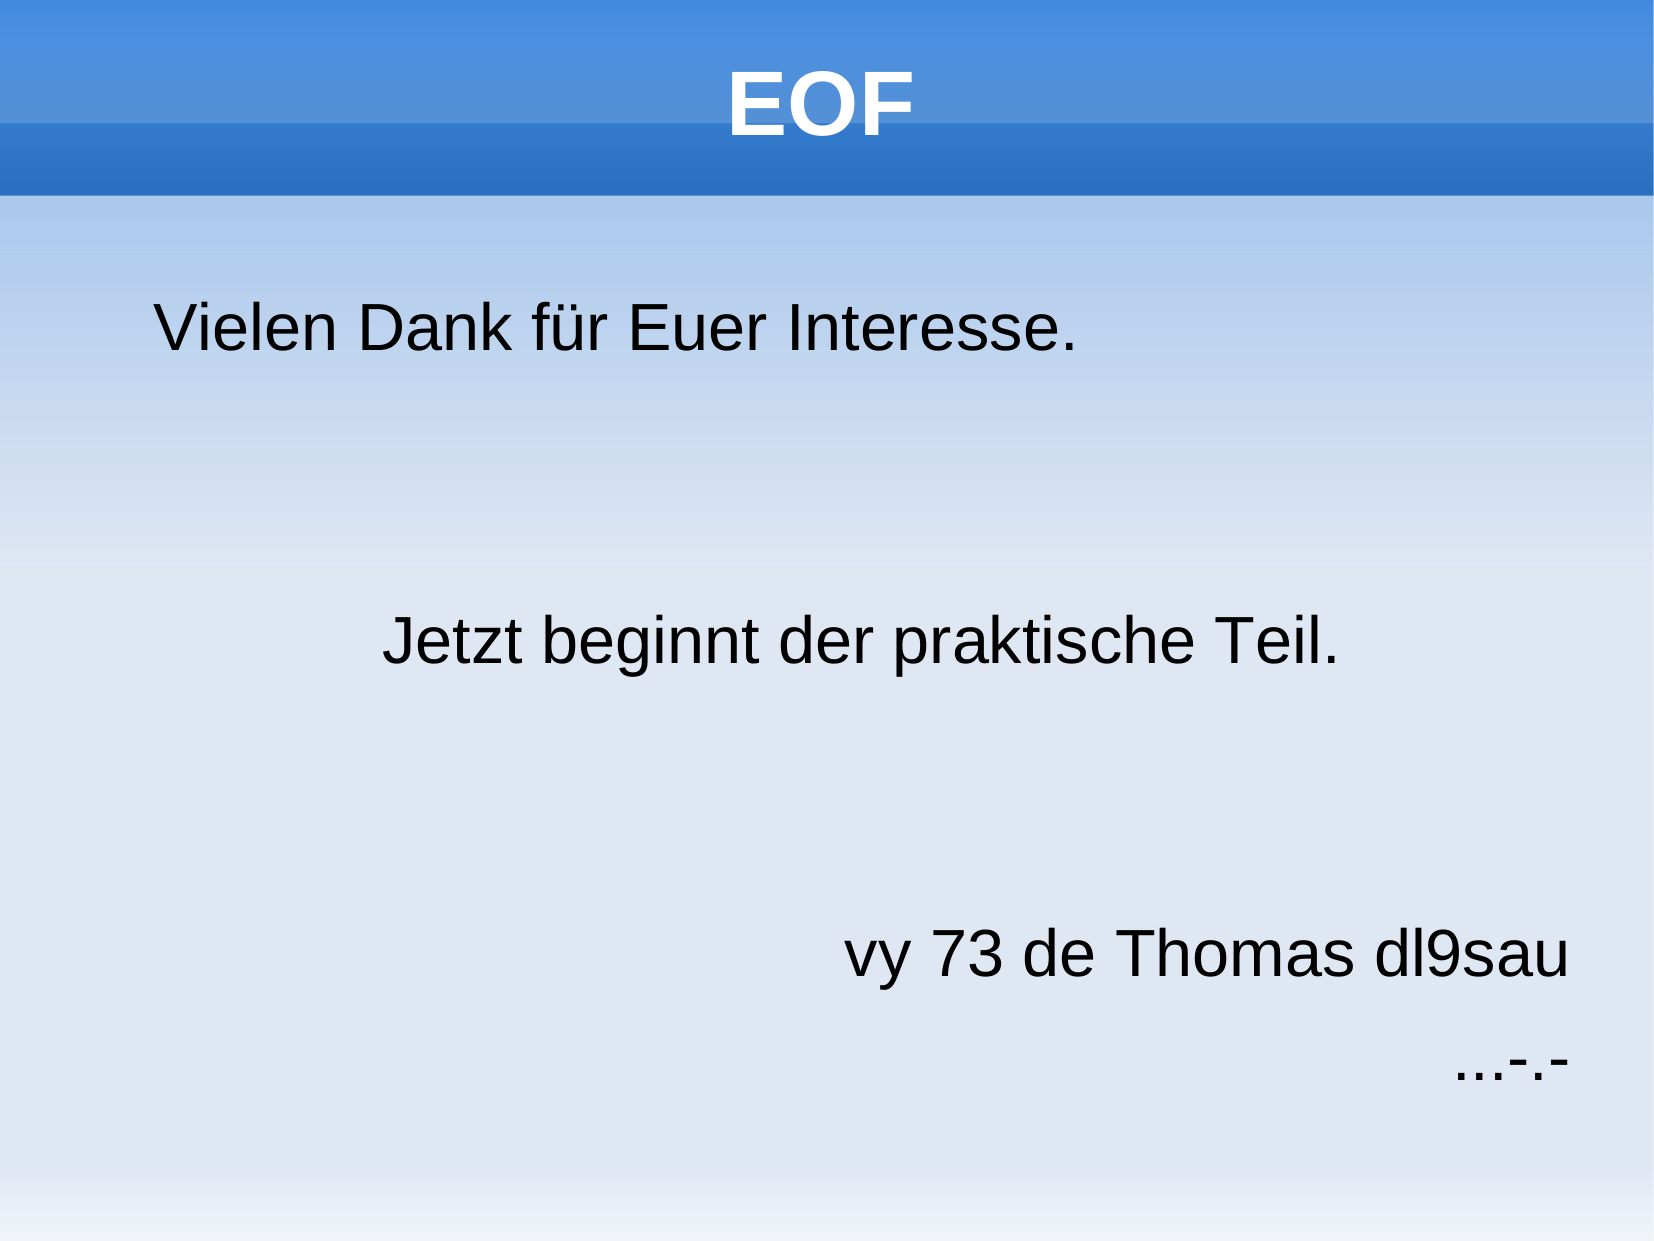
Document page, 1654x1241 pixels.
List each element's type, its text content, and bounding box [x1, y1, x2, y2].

list Vielen Dank für Euer Interesse. Jetzt beginnt der praktische Teil. vy 73 de Thomas dl9sau ...-.- [82, 290, 1571, 1096]
picture [0, 0, 1654, 1241]
title EOF [76, 7, 1565, 200]
